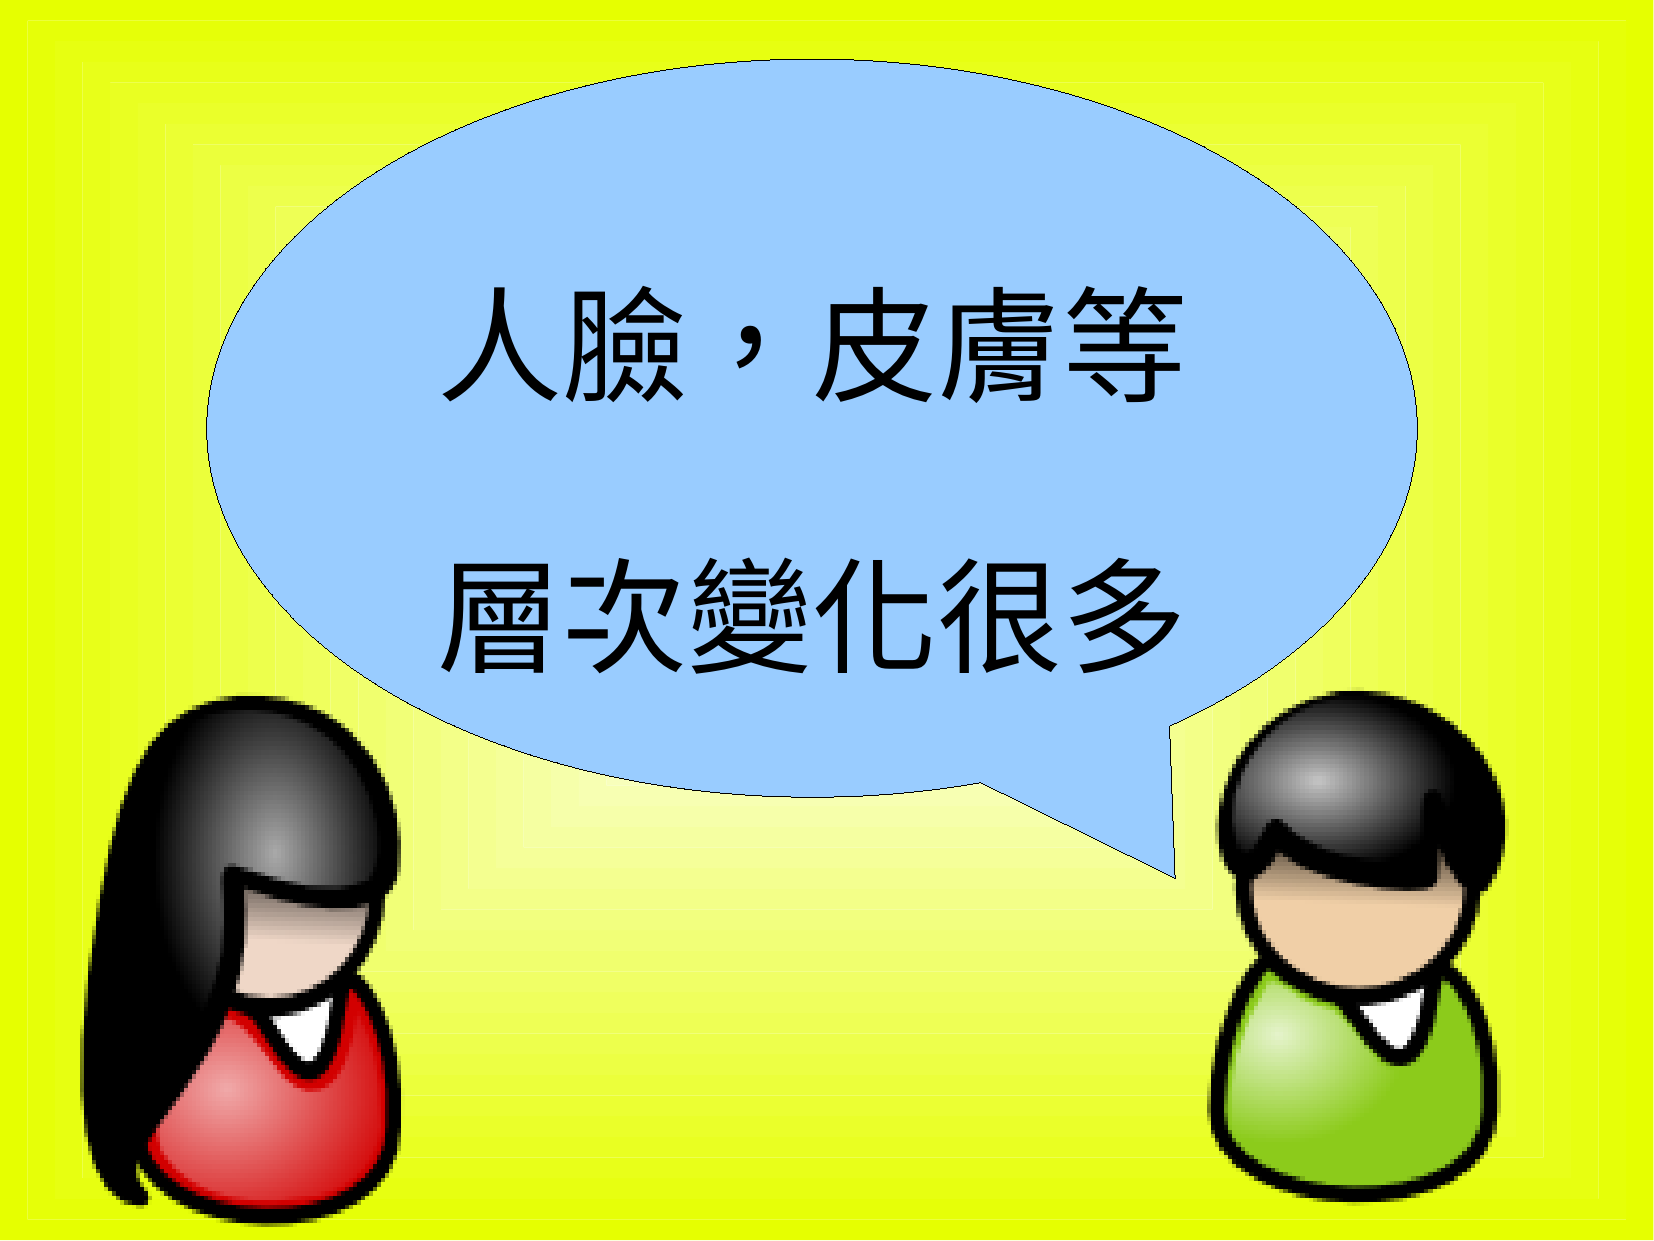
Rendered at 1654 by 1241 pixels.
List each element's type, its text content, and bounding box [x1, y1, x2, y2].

picture [1092, 679, 1625, 1211]
picture [0, 679, 502, 1241]
text_box 人臉，皮膚等 層次變化很多 [206, 59, 1418, 879]
